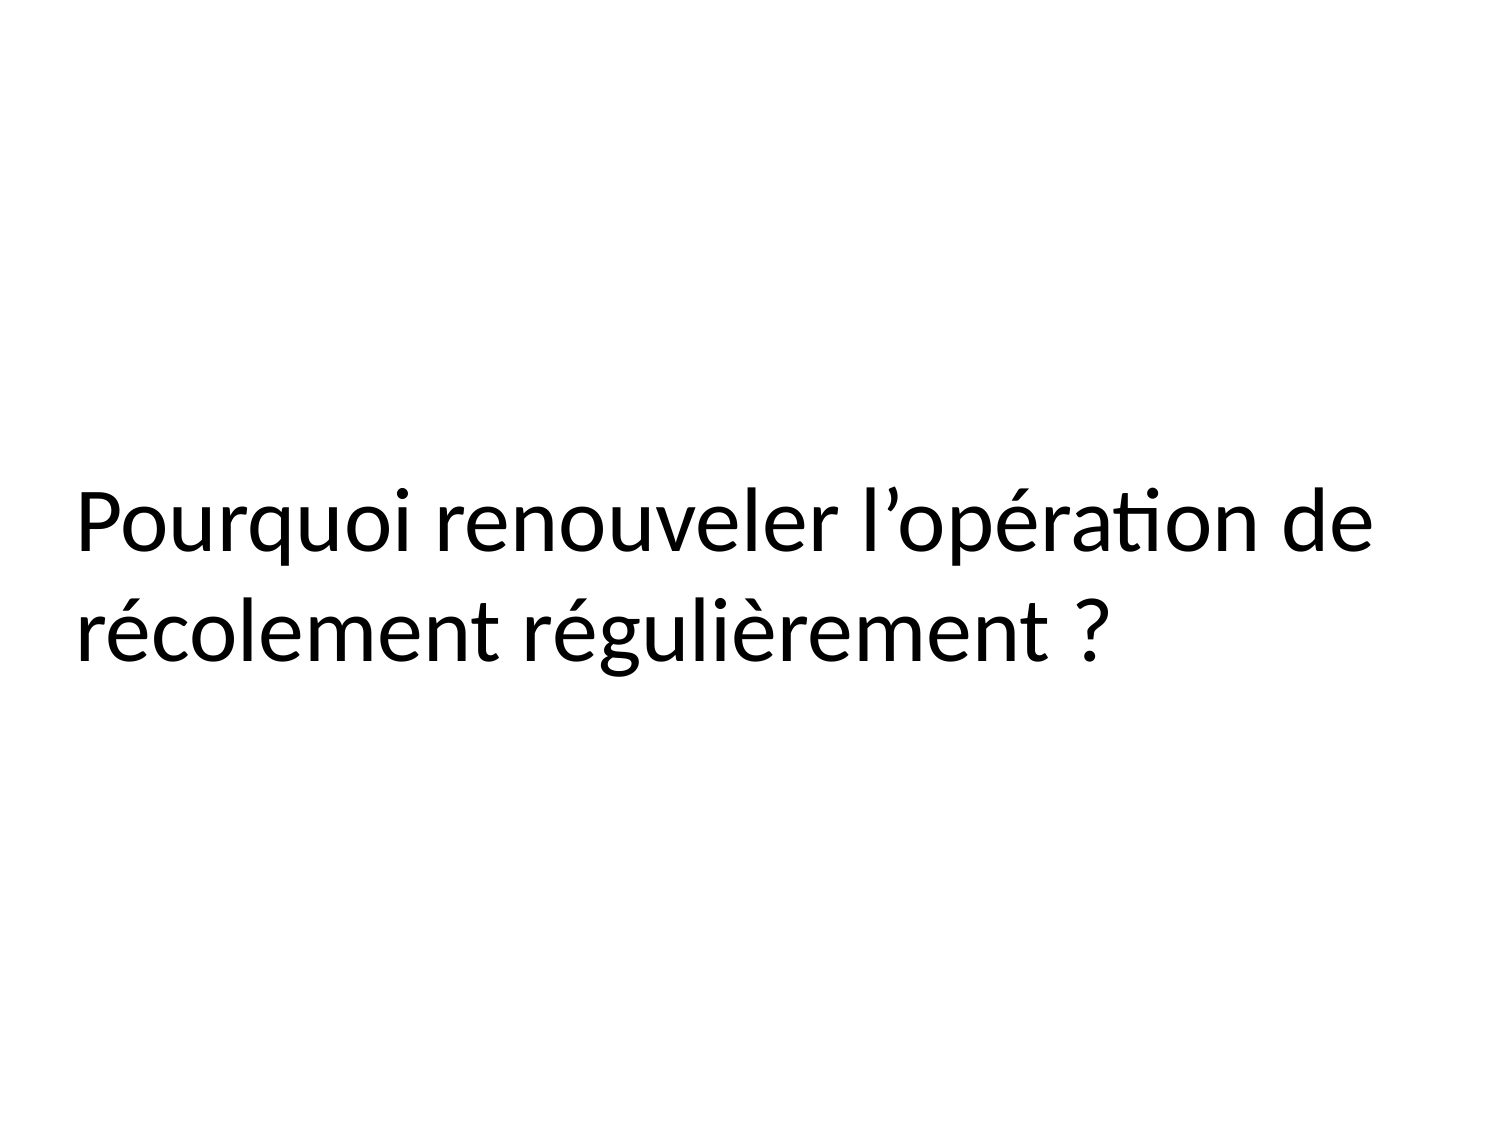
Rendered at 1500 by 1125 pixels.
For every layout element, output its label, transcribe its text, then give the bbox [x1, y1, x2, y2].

title Pourquoi renouveler l’opération de récolement régulièrement ? [75, 45, 1425, 1094]
